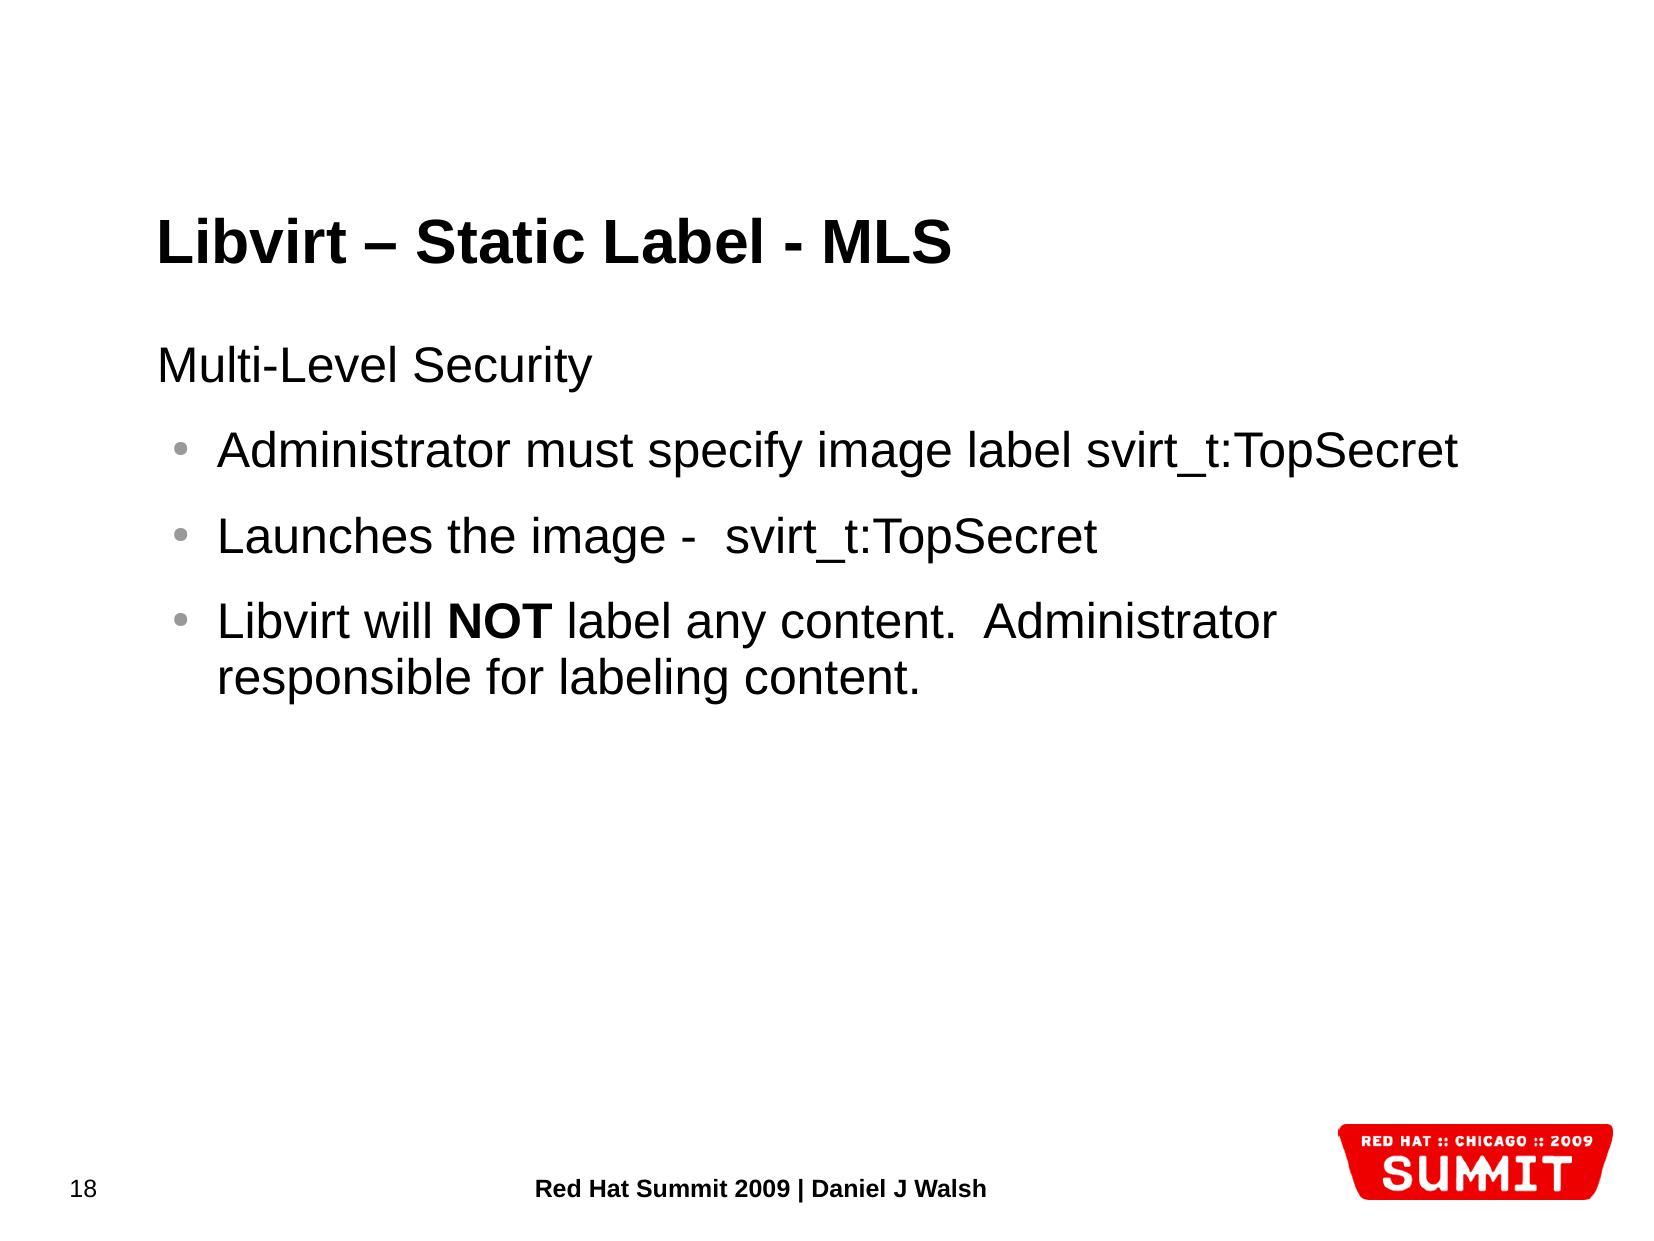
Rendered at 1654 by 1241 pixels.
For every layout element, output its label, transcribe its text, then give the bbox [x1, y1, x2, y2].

list Multi-Level Security Administrator must specify image label svirt_t:TopSecret Launches the image - svirt_t:TopSecret Libvirt will NOT label any content. Administrator responsible for labeling content. [156, 337, 1502, 1116]
picture [1338, 1124, 1613, 1200]
title Libvirt – Static Label - MLS [156, 204, 1502, 281]
